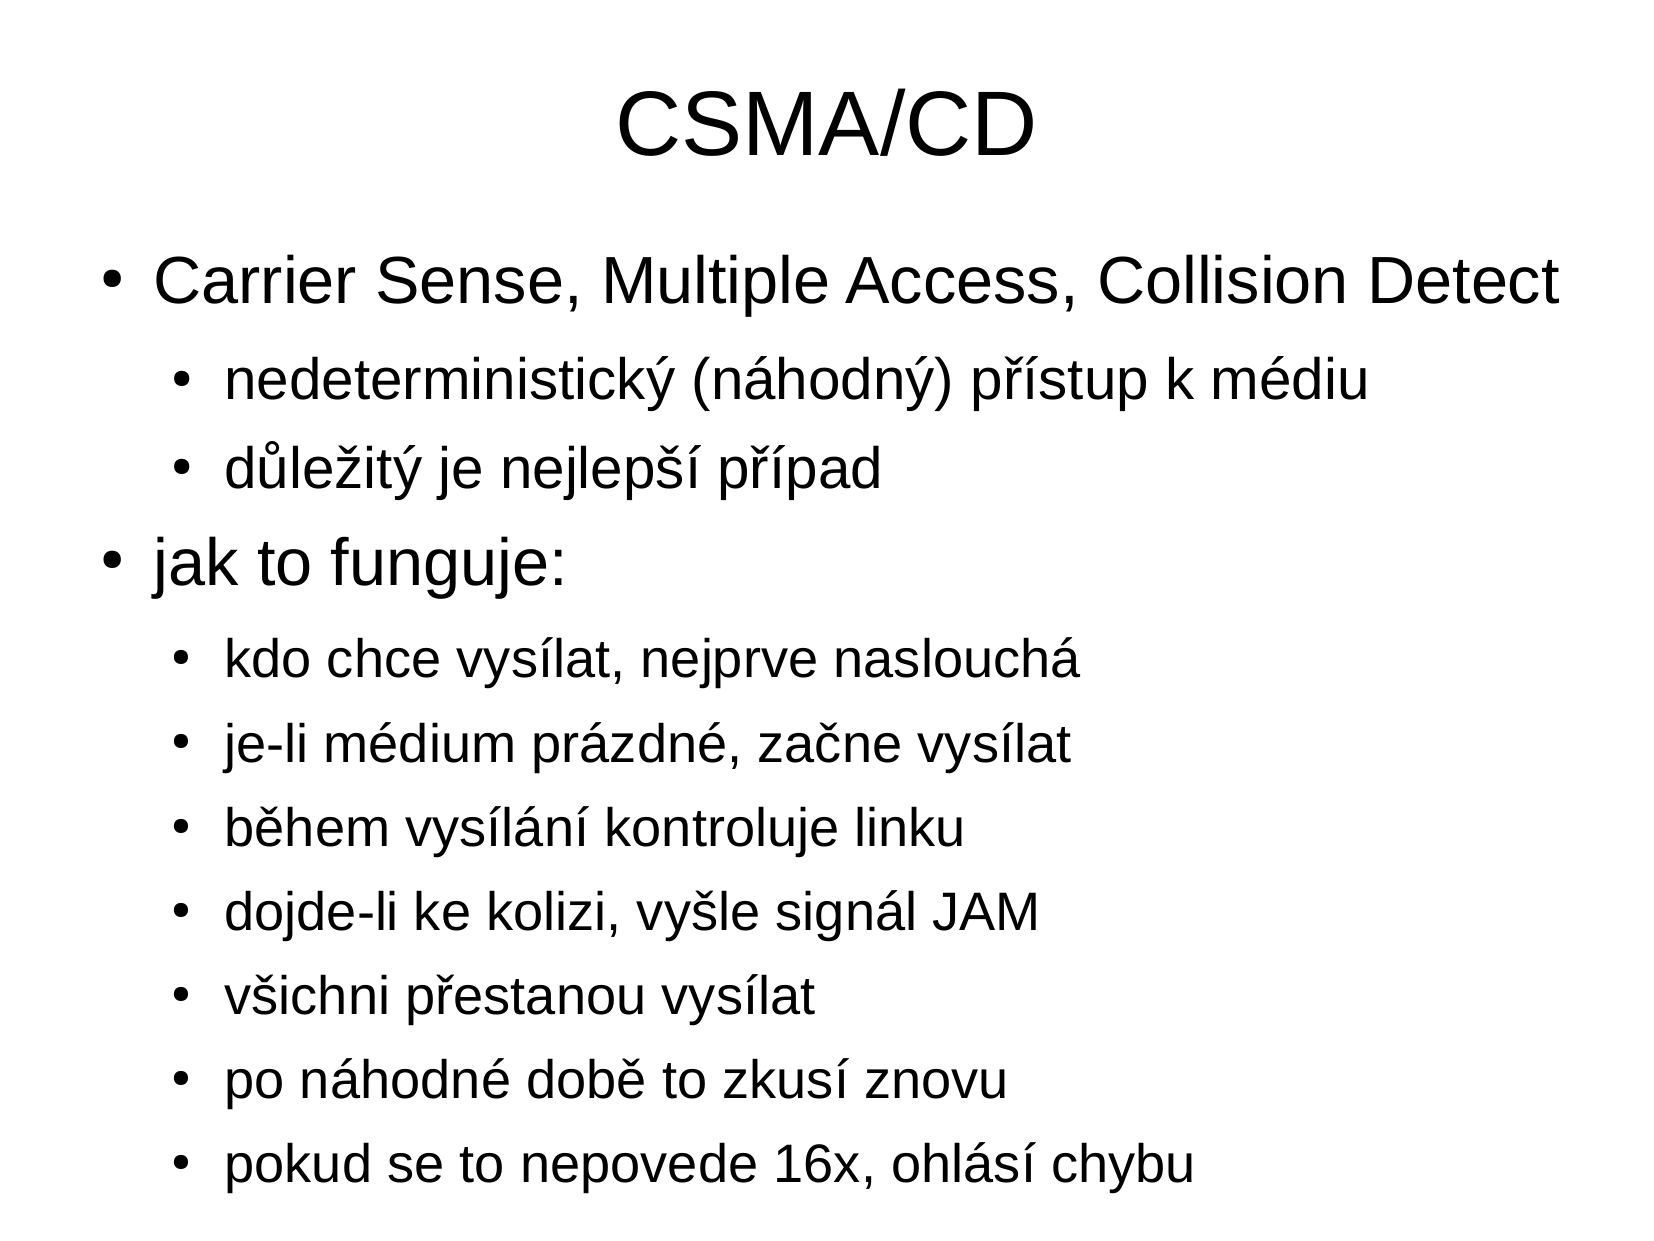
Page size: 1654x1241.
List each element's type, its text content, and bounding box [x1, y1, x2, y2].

title CSMA/CD [82, 27, 1571, 220]
list Carrier Sense, Multiple Access, Collision Detect nedeterministický (náhodný) přístup k médiu důležitý je nejlepší případ jak to funguje: kdo chce vysílat, nejprve naslouchá je-li médium prázdné, začne vysílat během vysílání kontroluje linku dojde-li ke kolizi, vyšle signál JAM všichni přestanou vysílat po náhodné době to zkusí znovu pokud se to nepovede 16x, ohlásí chybu [82, 242, 1571, 1195]
